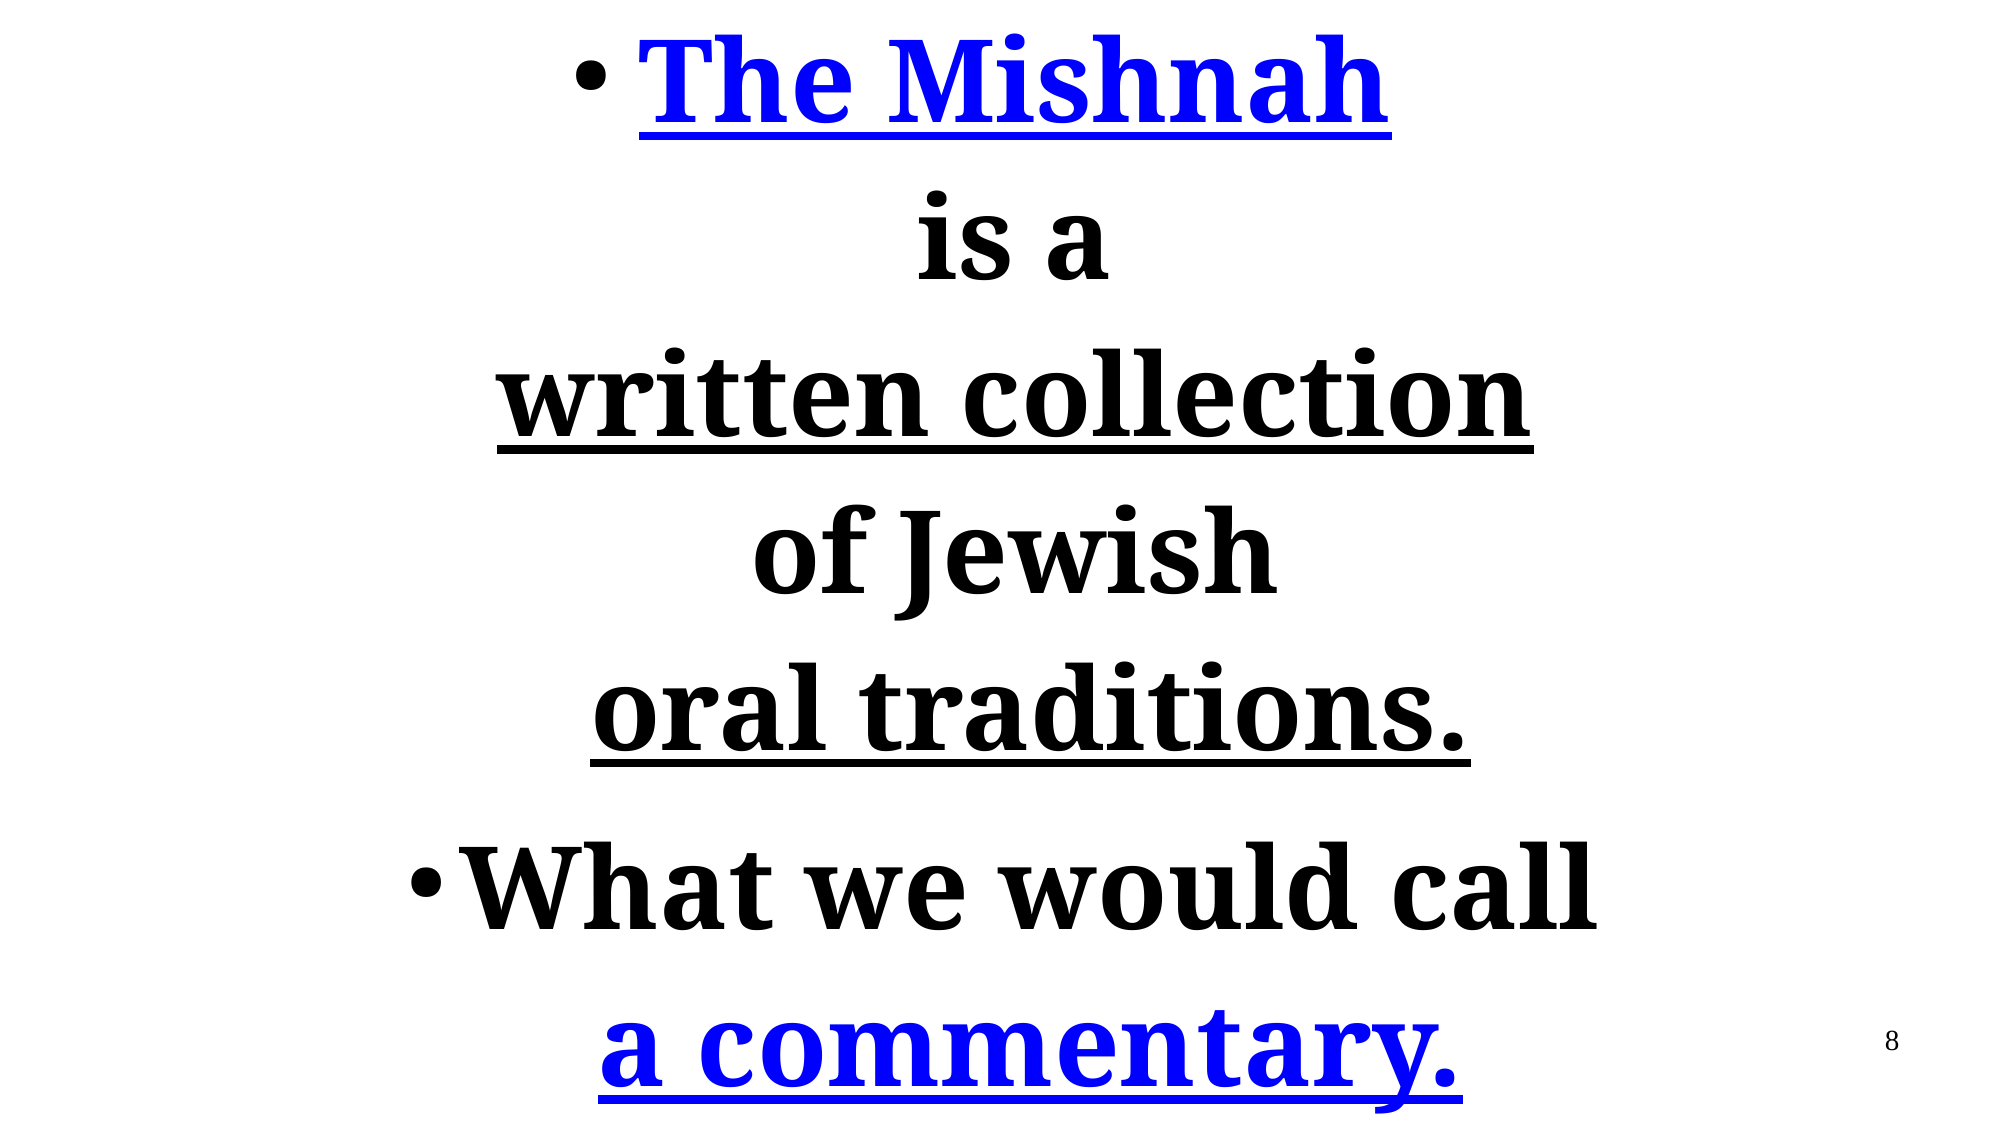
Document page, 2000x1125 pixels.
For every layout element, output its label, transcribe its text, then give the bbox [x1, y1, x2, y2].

list The Mishnah is a written collection of Jewish oral traditions. What we would call a commentary. [0, 0, 1996, 1123]
